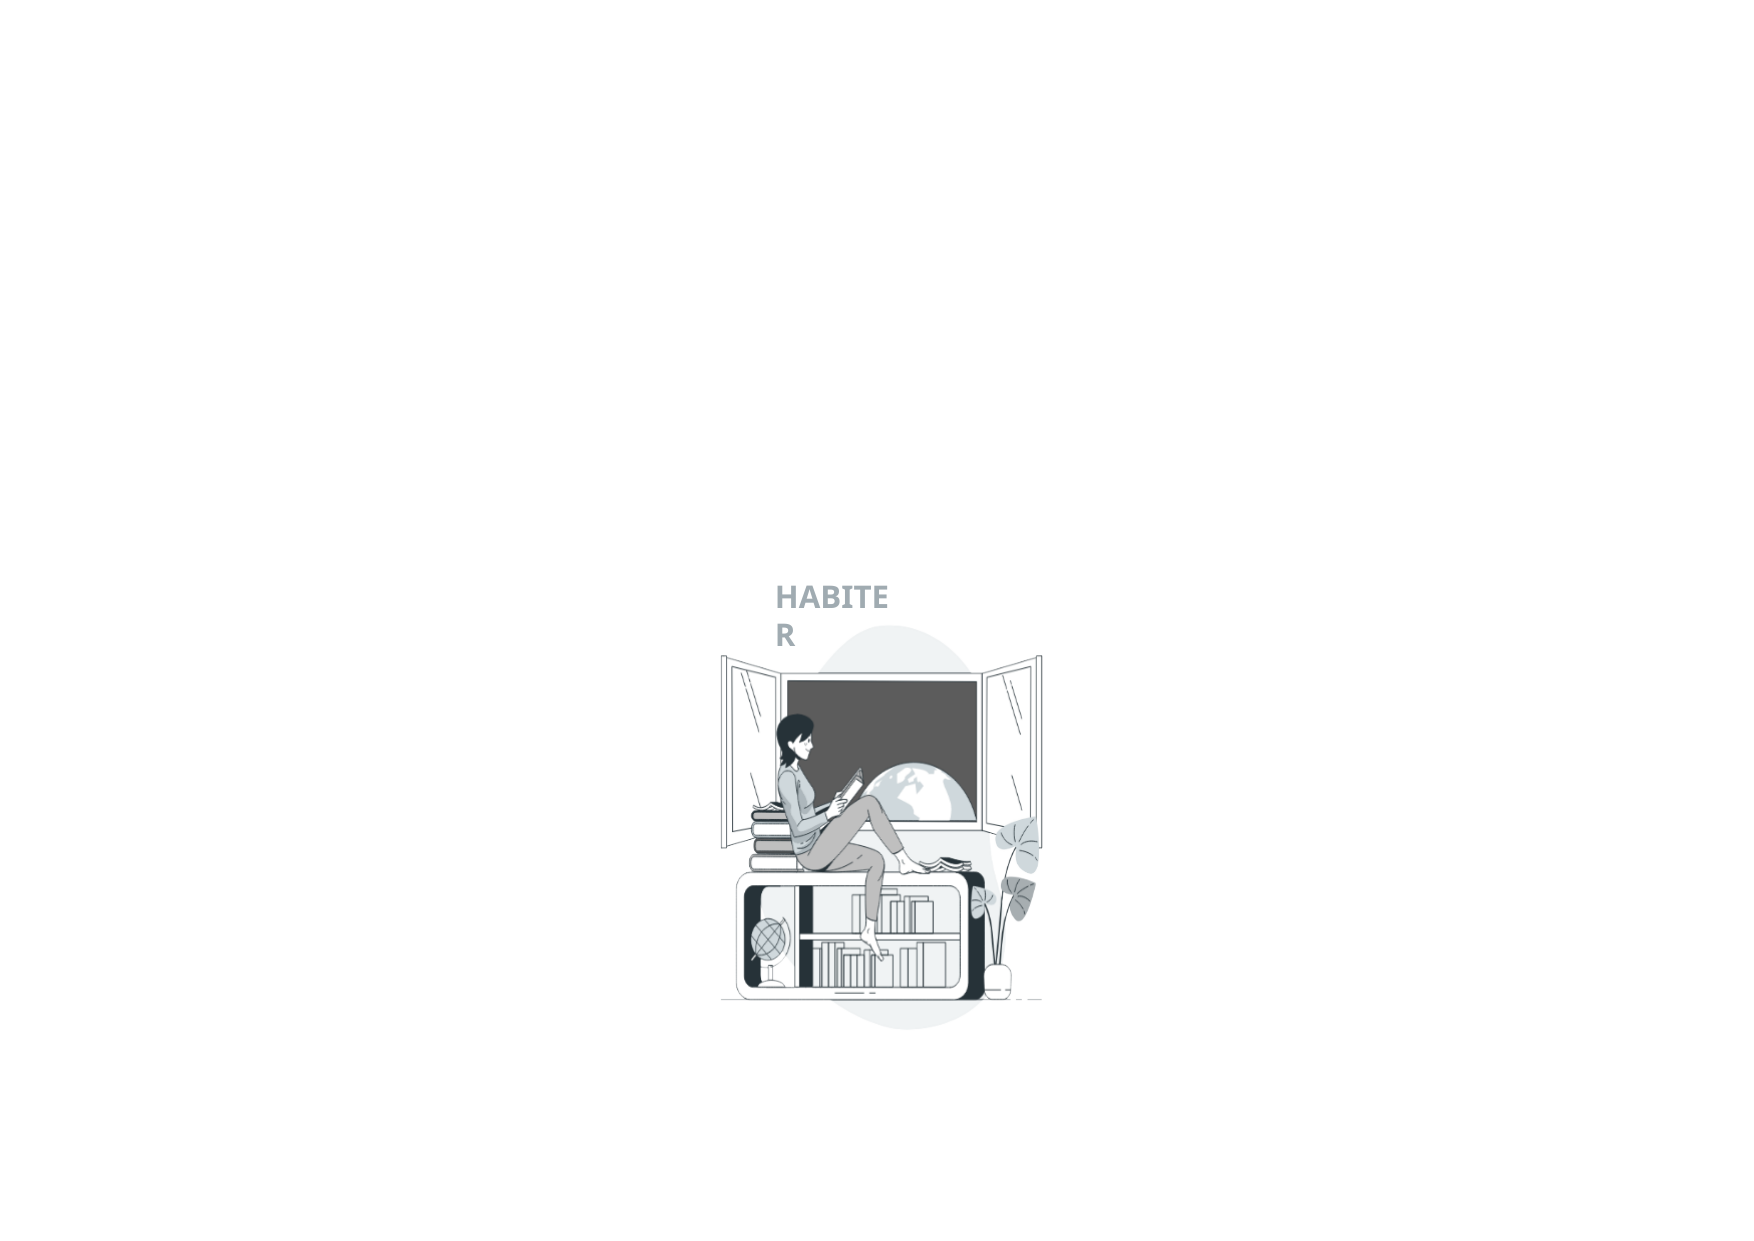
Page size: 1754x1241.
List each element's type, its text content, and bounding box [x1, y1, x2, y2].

picture [702, 608, 1060, 1045]
text_box HABITER [760, 570, 916, 608]
